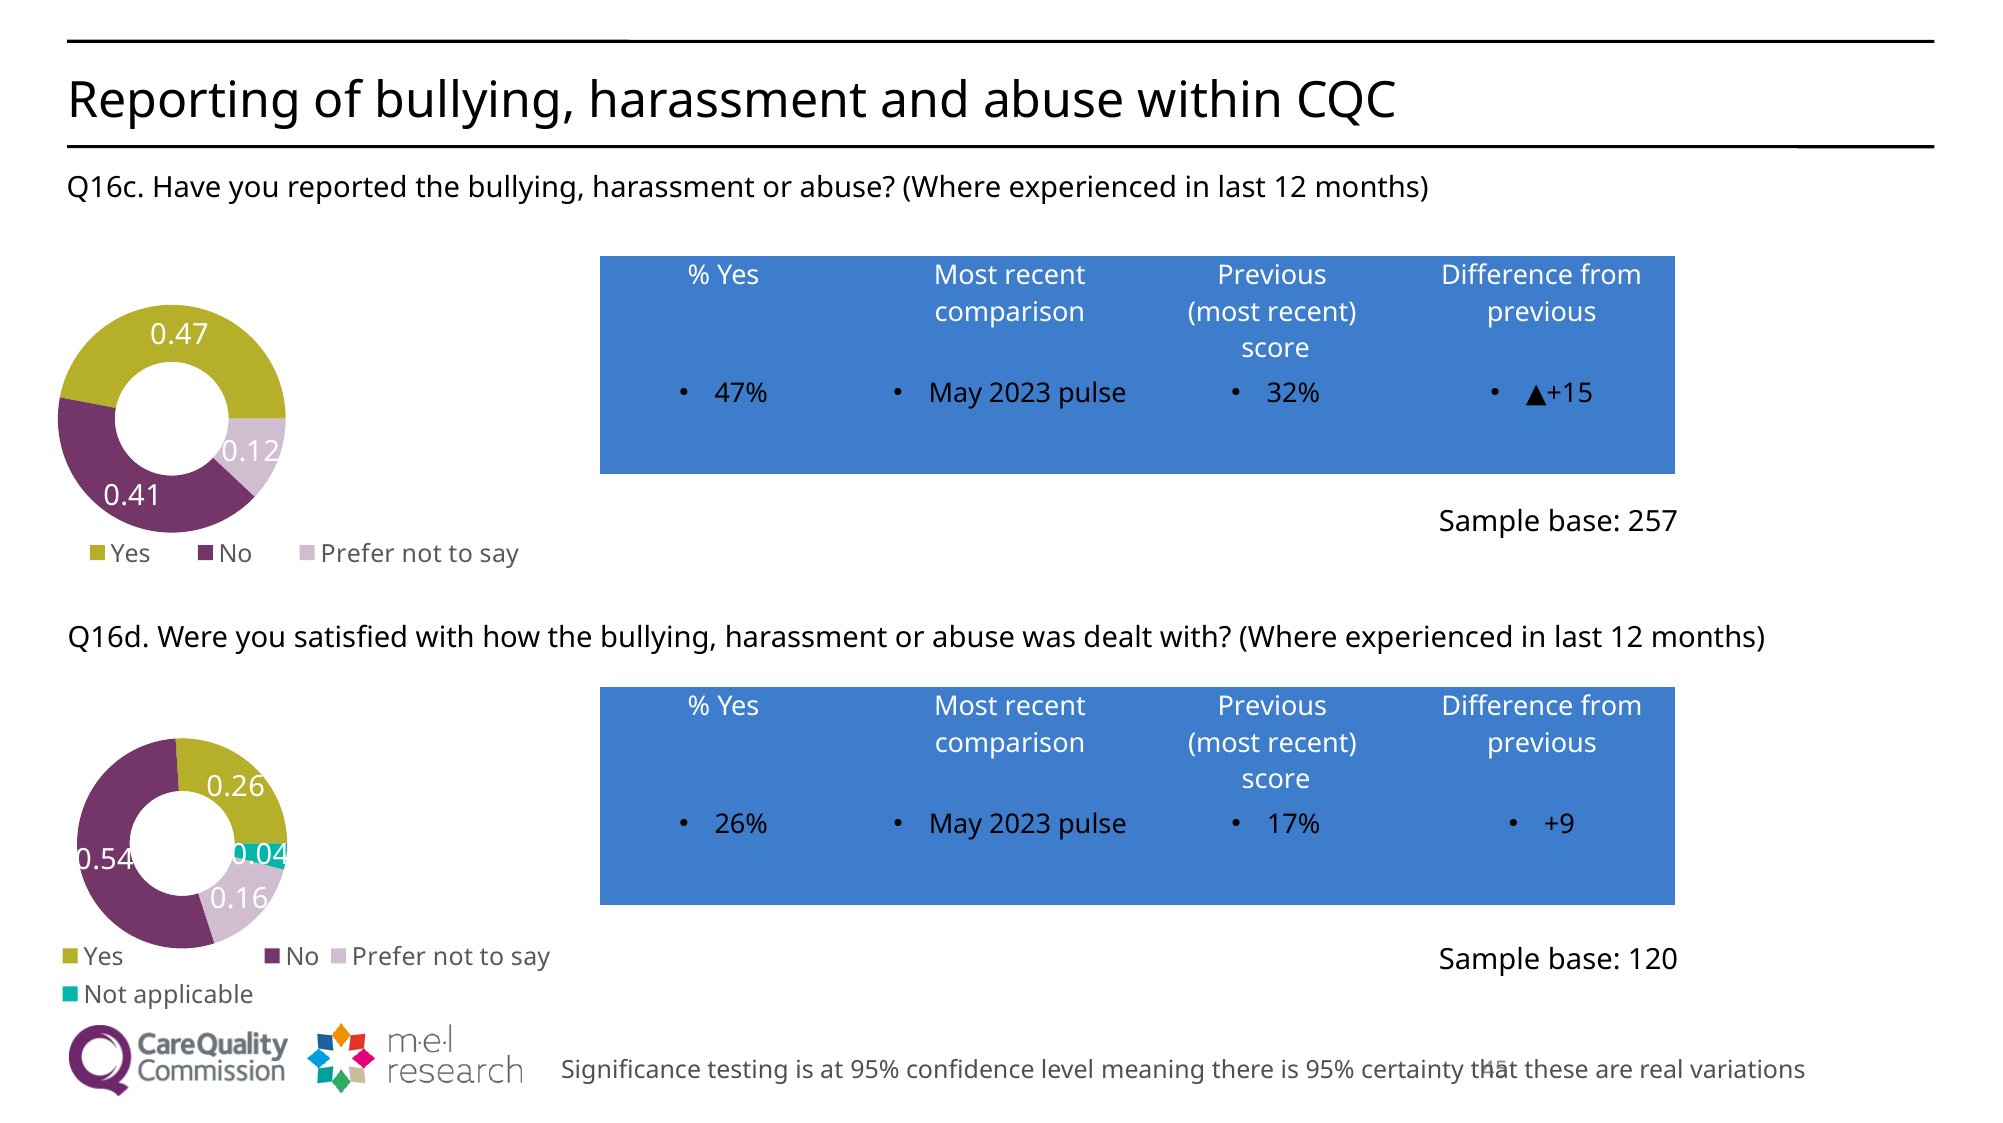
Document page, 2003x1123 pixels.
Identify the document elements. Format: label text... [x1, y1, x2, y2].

table_header Previous (most recent) score [1143, 256, 1409, 374]
table_cell May 2023 pulse [877, 805, 1143, 905]
table_header [847, 256, 877, 374]
table_cell [847, 374, 877, 474]
table_header Most recent comparison [877, 687, 1143, 805]
table_cell 47% [600, 374, 847, 474]
table_cell May 2023 pulse [877, 374, 1143, 474]
table_cell [848, 805, 877, 905]
table_header [848, 687, 877, 805]
text_box Sample base: 120 [1423, 932, 1696, 984]
chart [51, 671, 562, 1016]
table_header Most recent comparison [877, 256, 1143, 374]
text_box Significance testing is at 95% confidence level meaning there is 95% certainty that these are real variations [546, 1041, 1904, 1083]
picture [67, 1023, 291, 1099]
table_header % Yes [600, 256, 847, 374]
text_box Sample base: 257 [1423, 494, 1696, 546]
table_cell 17% [1143, 805, 1409, 905]
table_header Difference from previous [1409, 256, 1675, 374]
title Reporting of bullying, harassment and abuse within CQC [67, 48, 1935, 136]
table_cell +9 [1409, 805, 1675, 905]
table_header Previous (most recent) score [1143, 687, 1409, 805]
text_box Q16d. Were you satisfied with how the bullying, harassment or abuse was dealt with? (Where experienced in last 12 months) [68, 611, 1794, 654]
table_cell 32% [1143, 374, 1409, 474]
table_header % Yes [600, 687, 848, 805]
table_cell 26% [600, 805, 848, 905]
picture [307, 1023, 522, 1093]
slide_number 45 [1466, 1039, 1934, 1100]
table_cell ▲+15 [1409, 374, 1675, 474]
text_box Q16c. Have you reported the bullying, harassment or abuse? (Where experienced in last 12 months) [67, 161, 1584, 204]
chart [47, 245, 558, 589]
table_header Difference from previous [1409, 687, 1675, 805]
